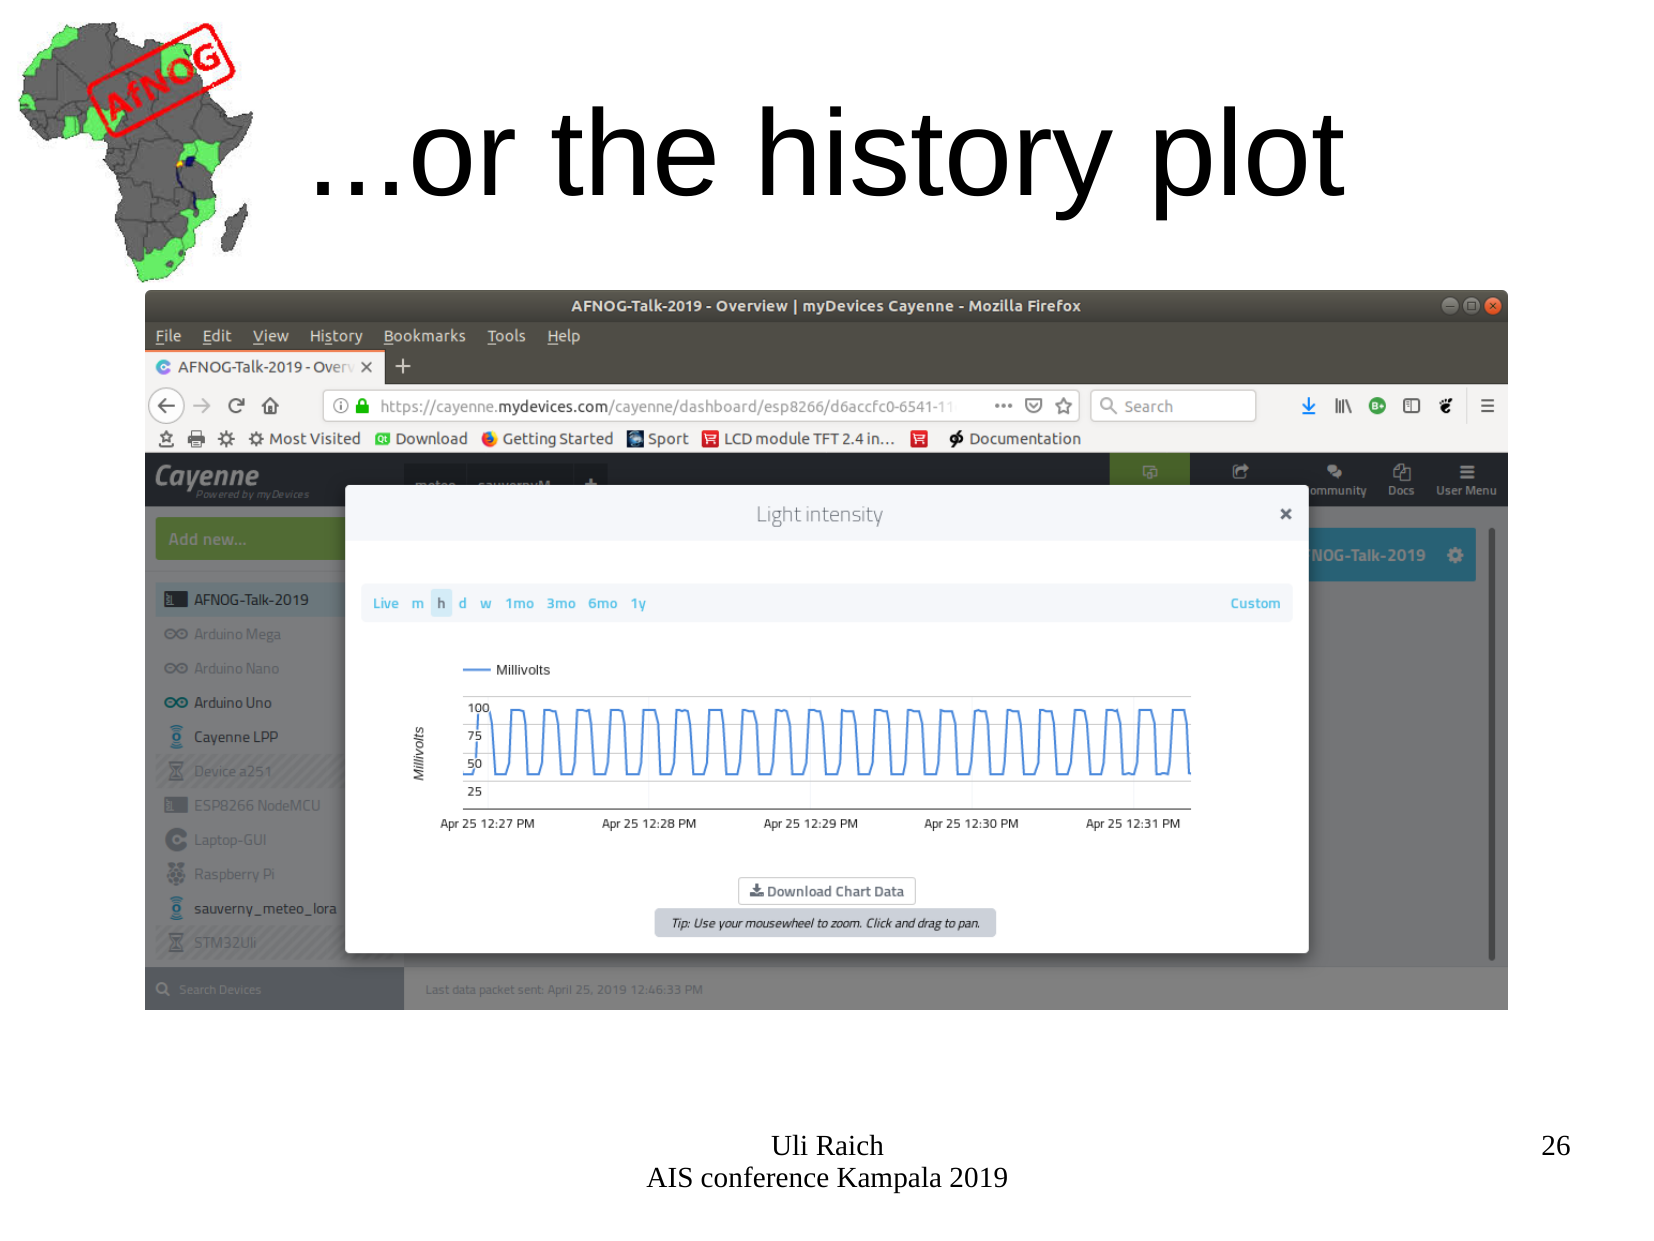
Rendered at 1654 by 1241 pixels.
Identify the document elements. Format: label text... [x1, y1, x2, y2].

title ...or the history plot [82, 49, 1571, 257]
picture [9, 0, 1508, 1010]
